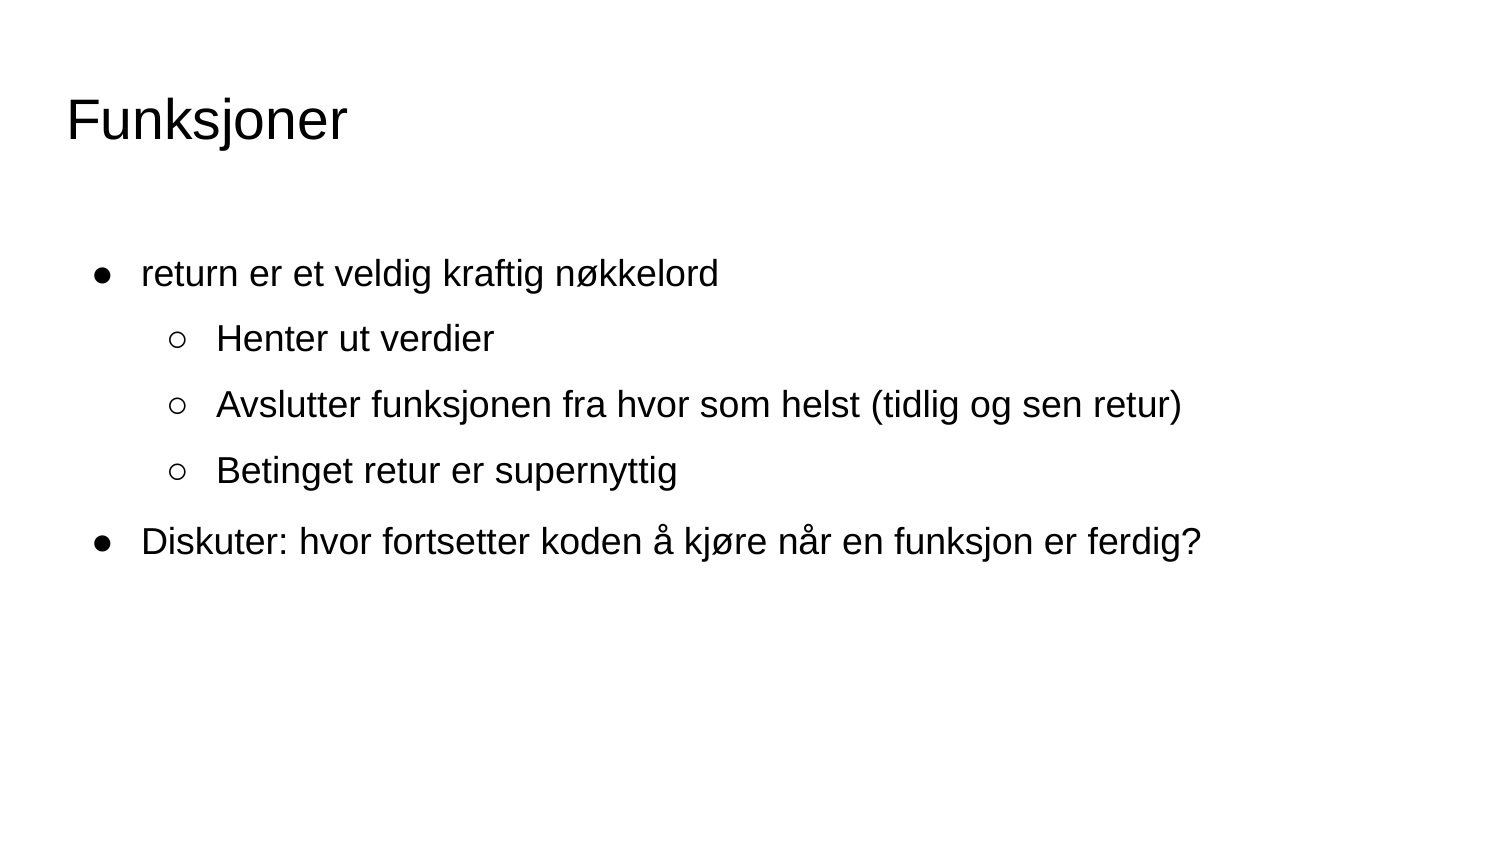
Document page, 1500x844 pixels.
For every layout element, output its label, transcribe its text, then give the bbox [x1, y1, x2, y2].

list return er et veldig kraftig nøkkelord Henter ut verdier Avslutter funksjonen fra hvor som helst (tidlig og sen retur) Betinget retur er supernyttig Diskuter: hvor fortsetter koden å kjøre når en funksjon er ferdig? [51, 189, 1449, 750]
title Funksjoner [51, 72, 1449, 167]
